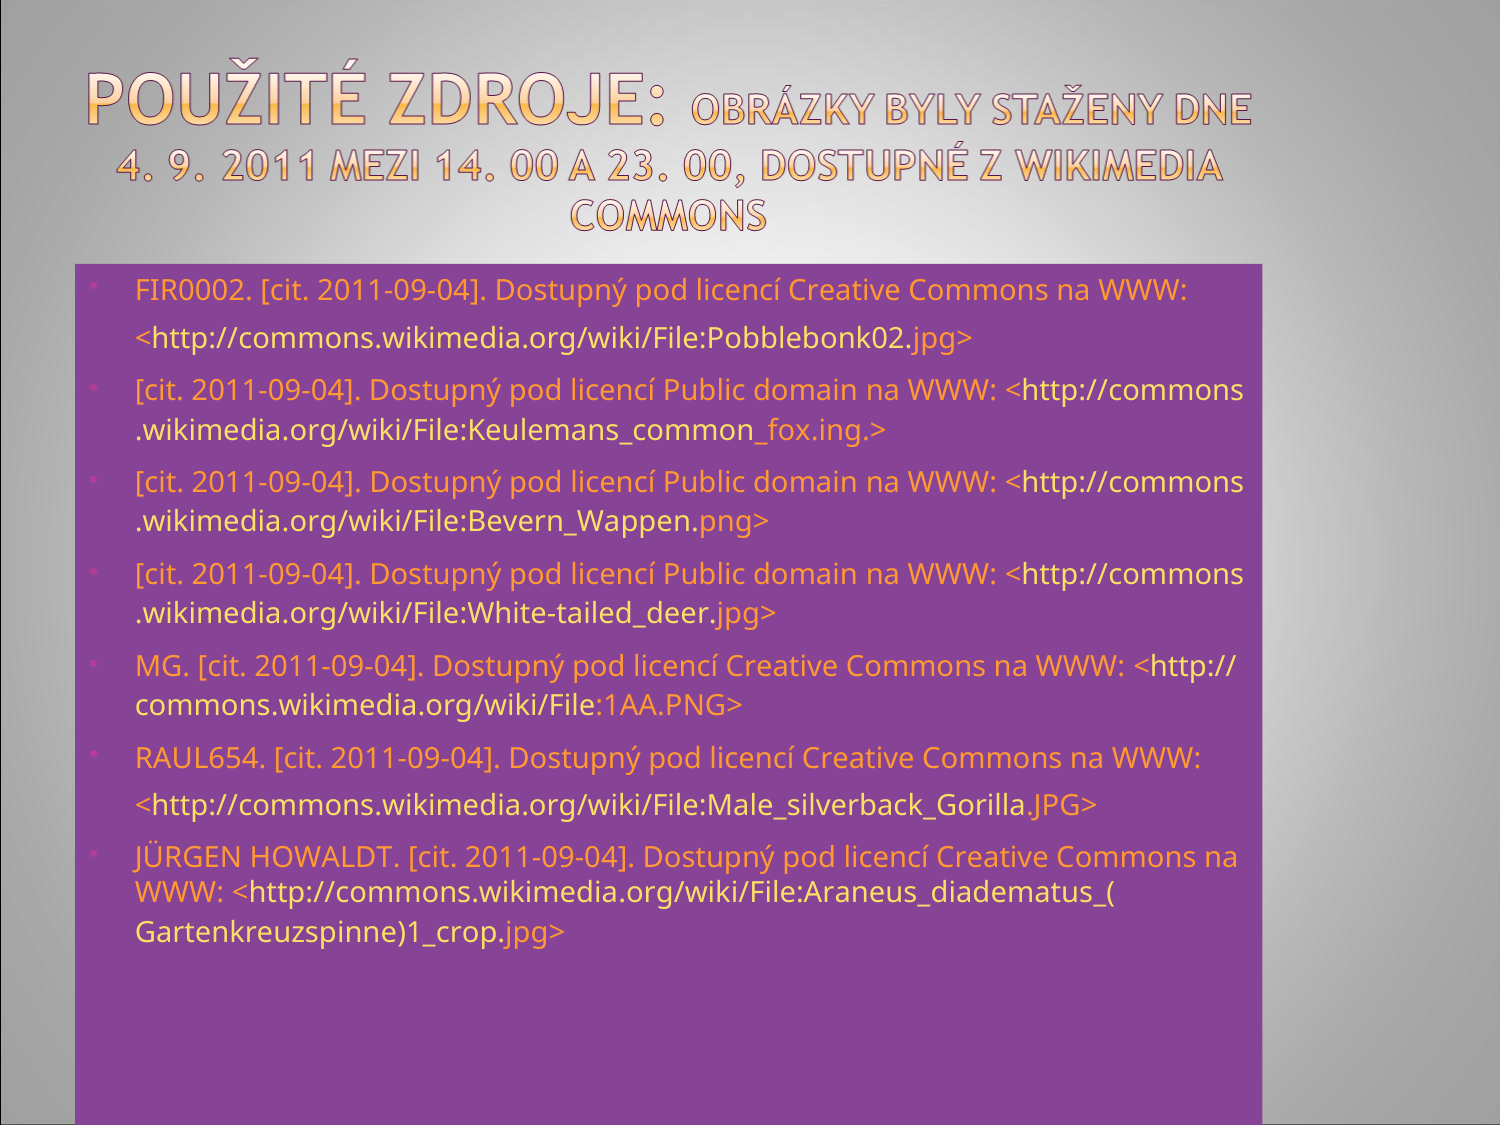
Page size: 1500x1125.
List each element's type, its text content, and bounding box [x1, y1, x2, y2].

picture [0, 0, 1500, 1125]
list FIR0002. [cit. 2011-09-04]. Dostupný pod licencí Creative Commons na WWW: <http://commons.wikimedia.org/wiki/File:Pobblebonk02.jpg> [cit. 2011-09-04]. Dostupný pod licencí Public domain na WWW: <http://commons.wikimedia.org/wiki/File:Keulemans_common_fox.ing.> [cit. 2011-09-04]. Dostupný pod licencí Public domain na WWW: <http://commons.wikimedia.org/wiki/File:Bevern_Wappen.png> [cit. 2011-09-04]. Dostupný pod licencí Public domain na WWW: <http://commons.wikimedia.org/wiki/File:White-tailed_deer.jpg> MG. [cit. 2011-09-04]. Dostupný pod licencí Creative Commons na WWW: <http://commons.wikimedia.org/wiki/File:1AA.PNG> RAUL654. [cit. 2011-09-04]. Dostupný pod licencí Creative Commons na WWW: <http://commons.wikimedia.org/wiki/File:Male_silverback_Gorilla.JPG> JÜRGEN HOWALDT. [cit. 2011-09-04]. Dostupný pod licencí Creative Commons na WWW: <http://commons.wikimedia.org/wiki/File:Araneus_diadematus_(Gartenkreuzspinne)1_crop.jpg> [75, 263, 1263, 1125]
text_box [41, 33, 1291, 241]
